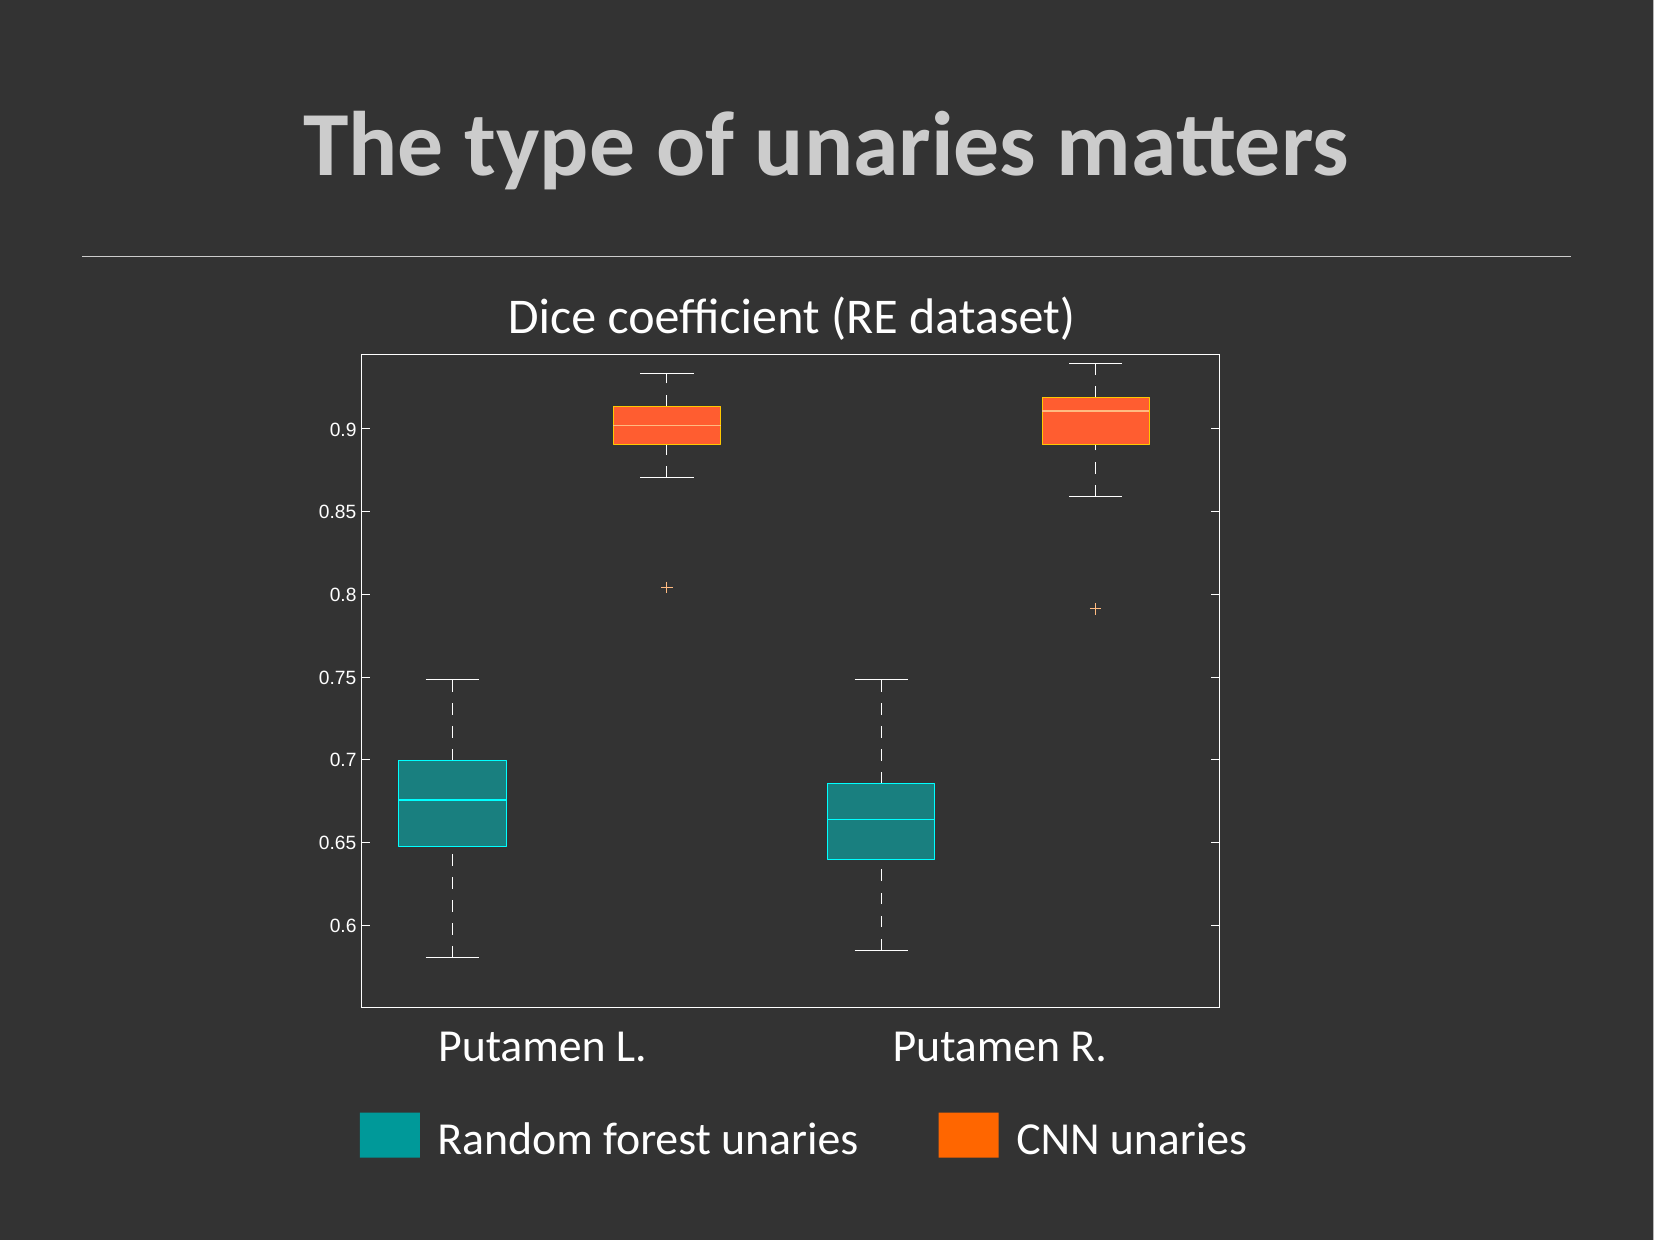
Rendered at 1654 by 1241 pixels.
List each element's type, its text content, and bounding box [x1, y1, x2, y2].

text_box [938, 1112, 999, 1158]
picture [318, 347, 1227, 1036]
text_box [359, 1112, 420, 1158]
text_box Random forest unaries [422, 1112, 893, 1220]
text_box CNN unaries [1001, 1112, 1341, 1220]
title The type of unaries matters [82, 49, 1571, 257]
text_box Dice coefficient (RE dataset) [431, 288, 1152, 354]
